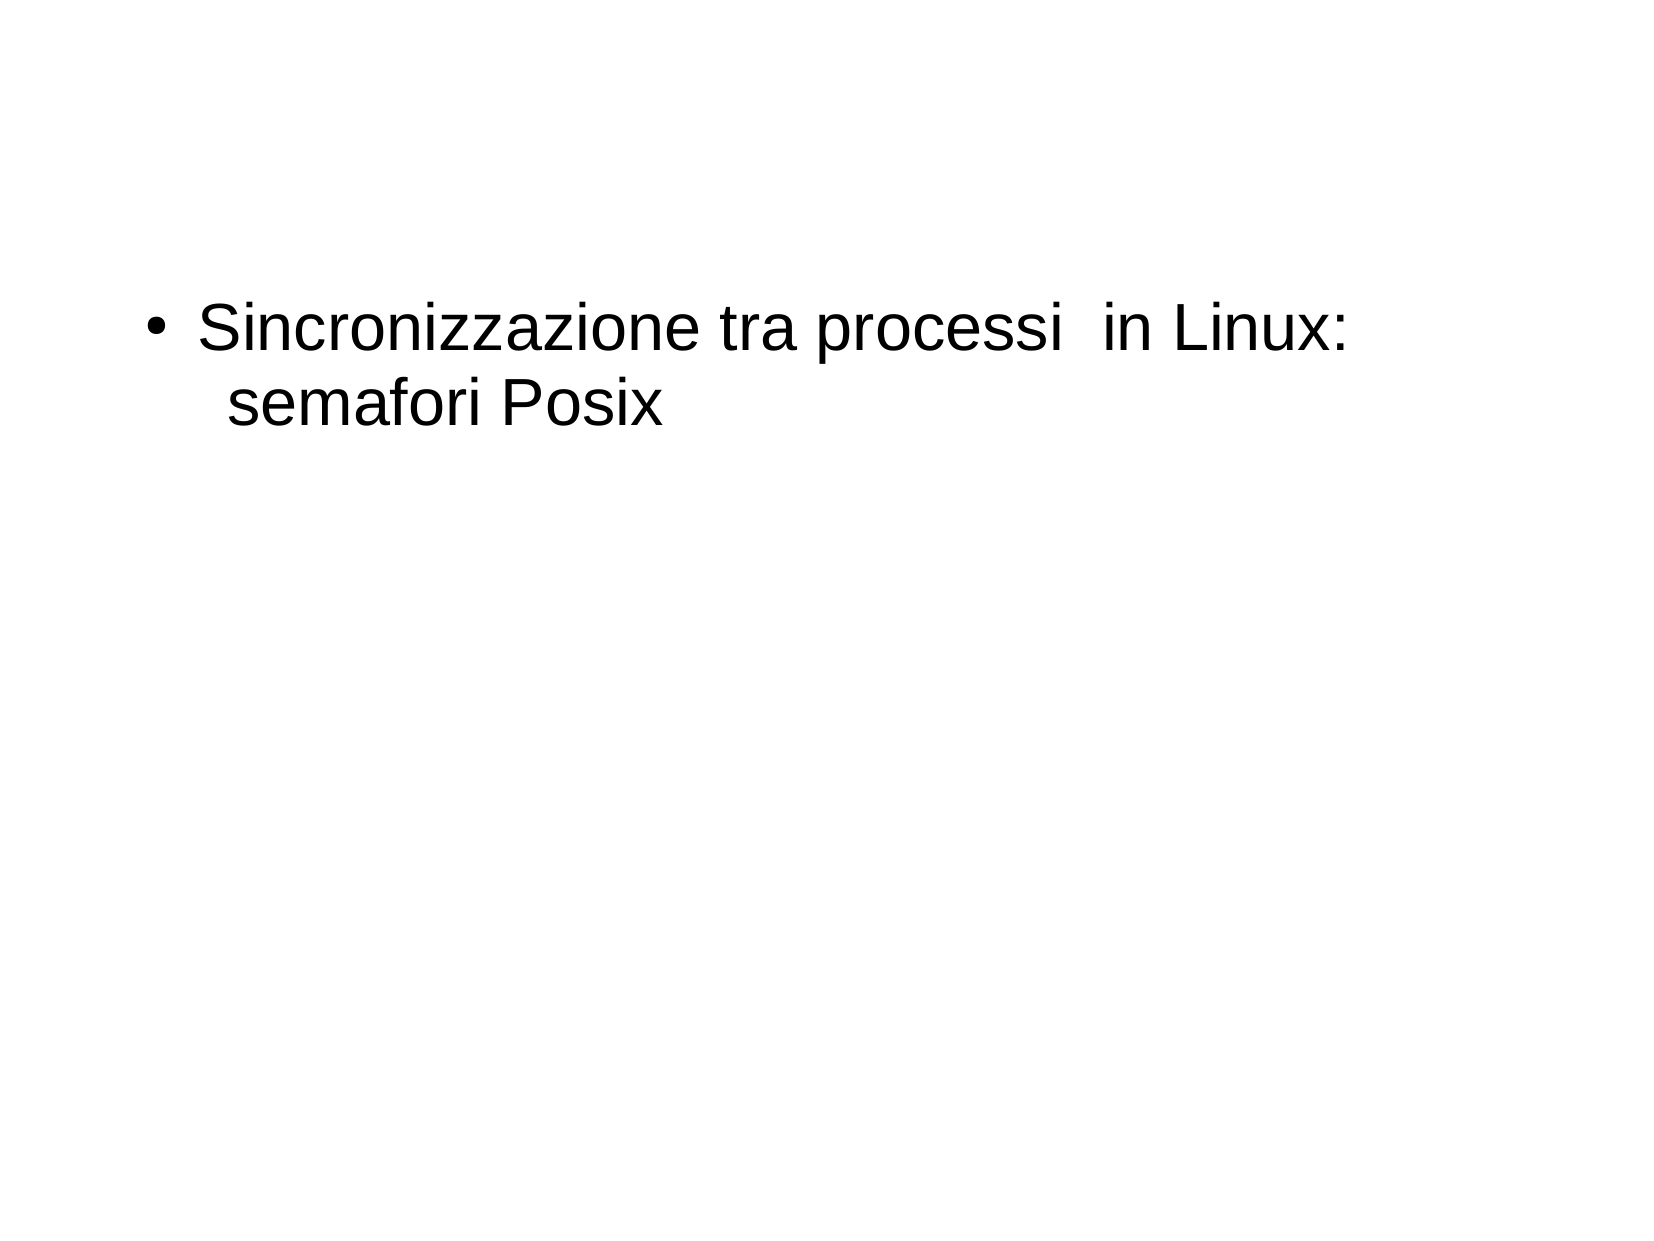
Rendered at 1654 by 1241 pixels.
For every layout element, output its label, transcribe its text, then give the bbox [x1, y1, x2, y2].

list Sincronizzazione tra processi in Linux: semafori Posix [82, 290, 1538, 1010]
